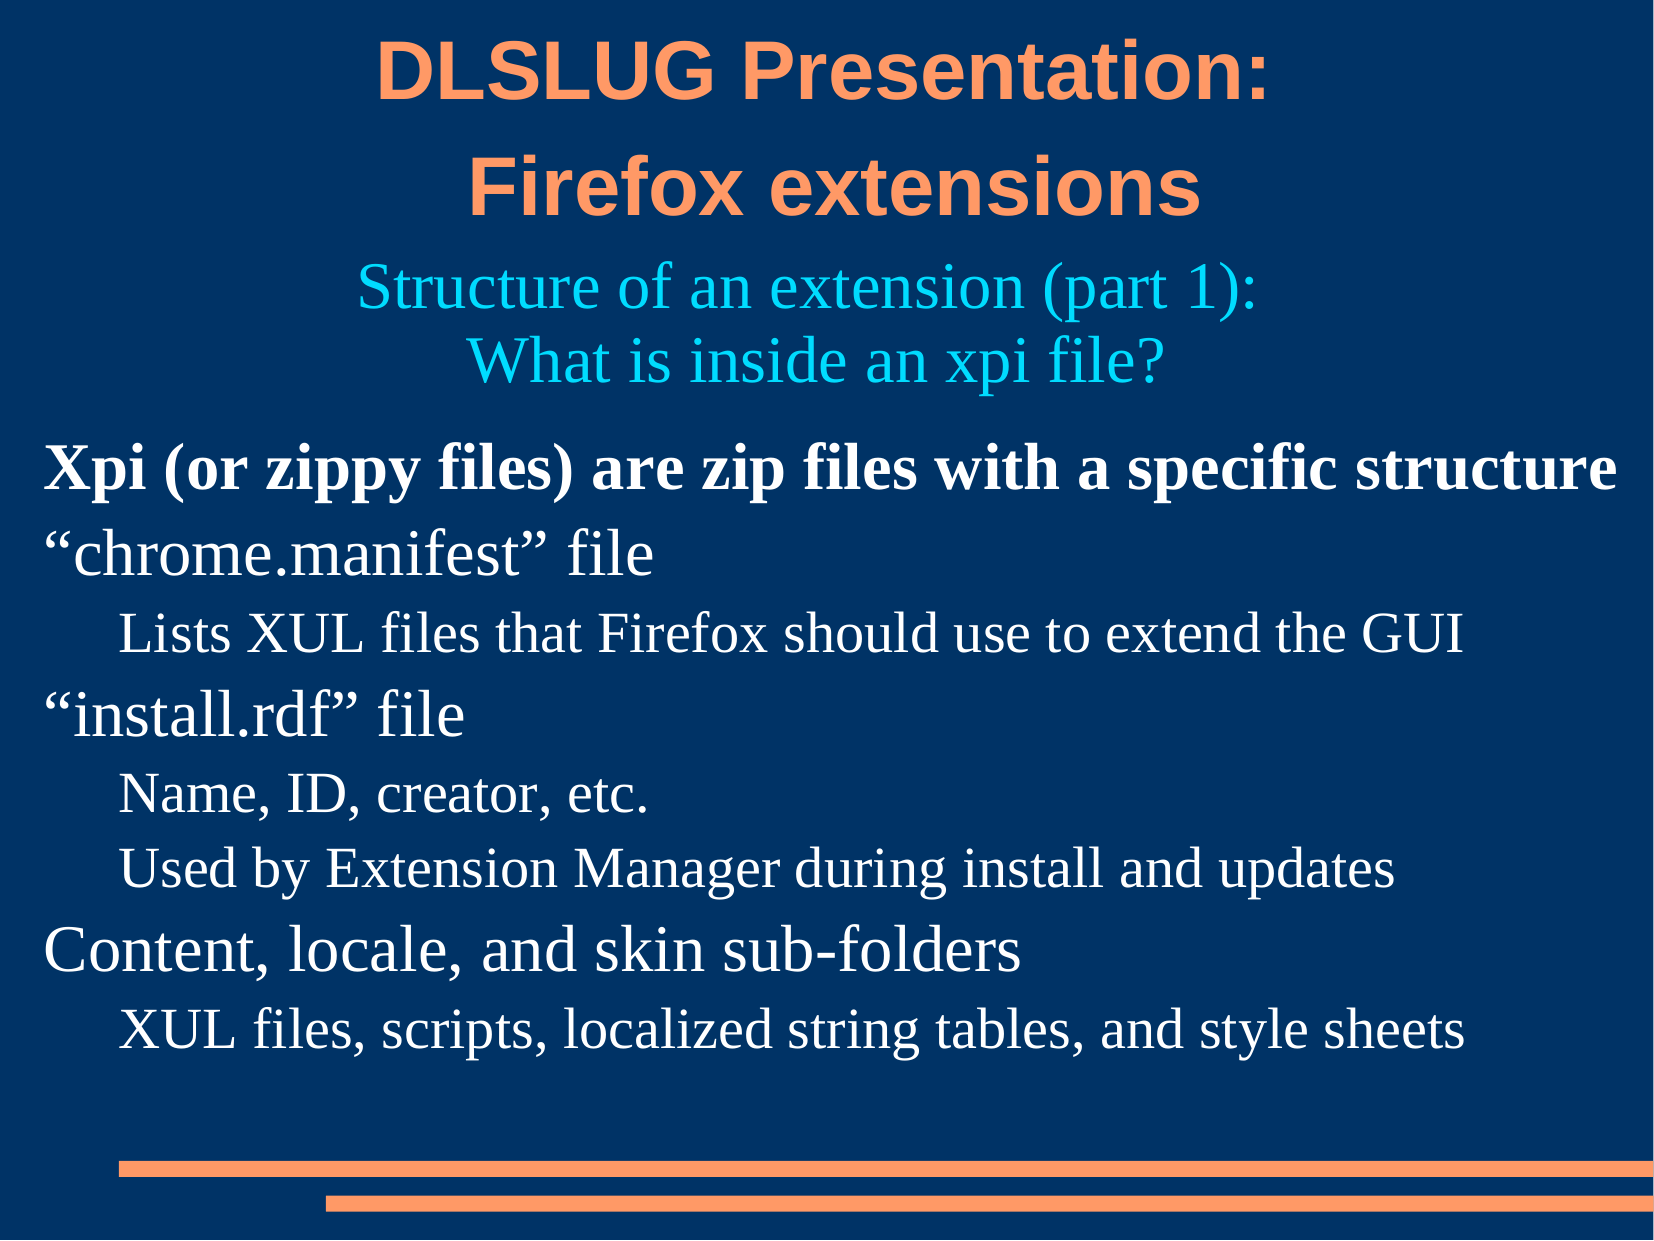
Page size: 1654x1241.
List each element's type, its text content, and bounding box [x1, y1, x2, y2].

text_box Structure of an extension (part 1): What is inside an xpi file? [255, 248, 1362, 398]
list Xpi (or zippy files) are zip files with a specific structure “chrome.manifest” file Lists XUL files that Firefox should use to extend the GUI “install.rdf” file Name, ID, creator, etc. Used by Extension Manager during install and updates Content, locale, and skin sub-folders XUL files, scripts, localized string tables, and style sheets [26, 418, 1640, 1130]
text_box DLSLUG Presentation: Firefox extensions [129, 2, 1542, 234]
